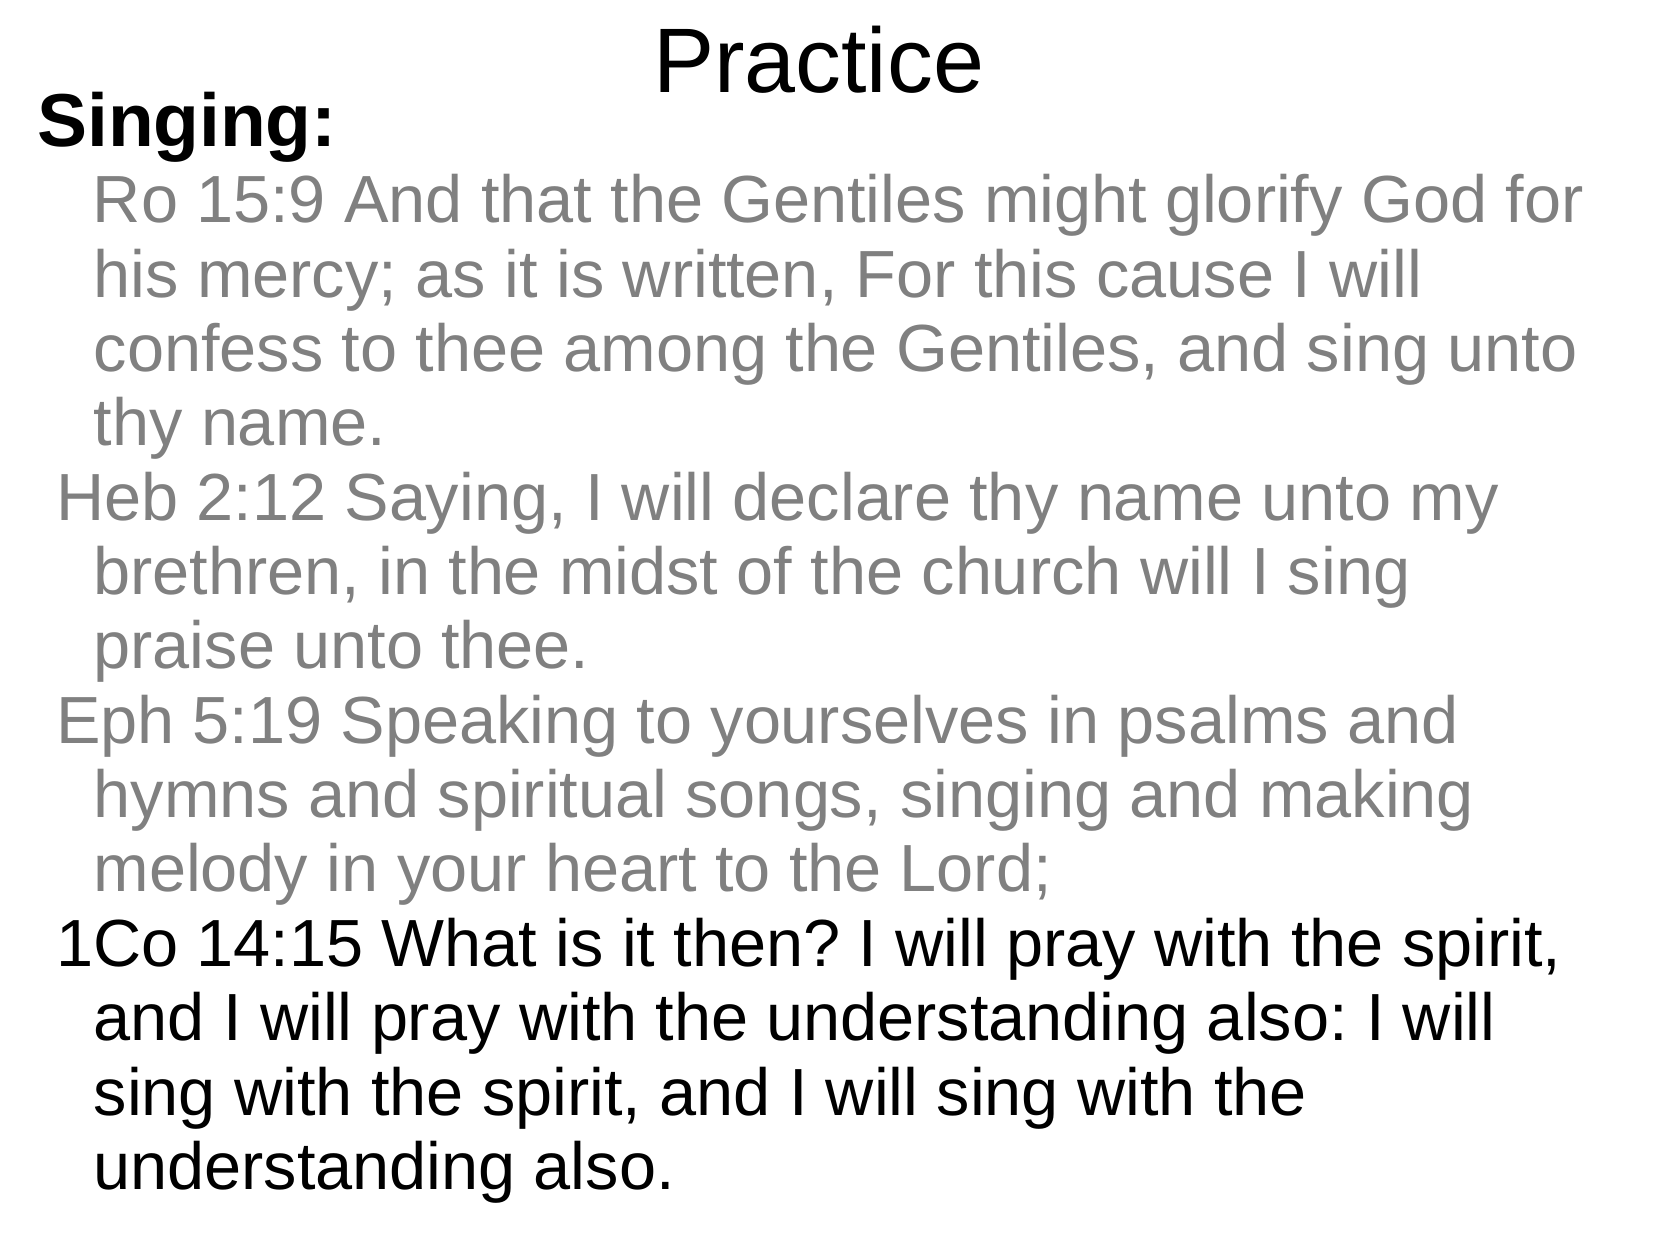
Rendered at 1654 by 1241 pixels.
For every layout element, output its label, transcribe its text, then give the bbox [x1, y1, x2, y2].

subtitle Singing: Ro 15:9 And that the Gentiles might glorify God for his mercy; as it is written, For this cause I will confess to thee among the Gentiles, and sing unto thy name. Heb 2:12 Saying, I will declare thy name unto my brethren, in the midst of the church will I sing praise unto thee. Eph 5:19 Speaking to yourselves in psalms and hymns and spiritual songs, singing and making melody in your heart to the Lord; 1Co 14:15 What is it then? I will pray with the spirit, and I will pray with the understanding also: I will sing with the spirit, and I will sing with the understanding also. [37, 75, 1601, 1205]
title Practice [75, 0, 1564, 75]
